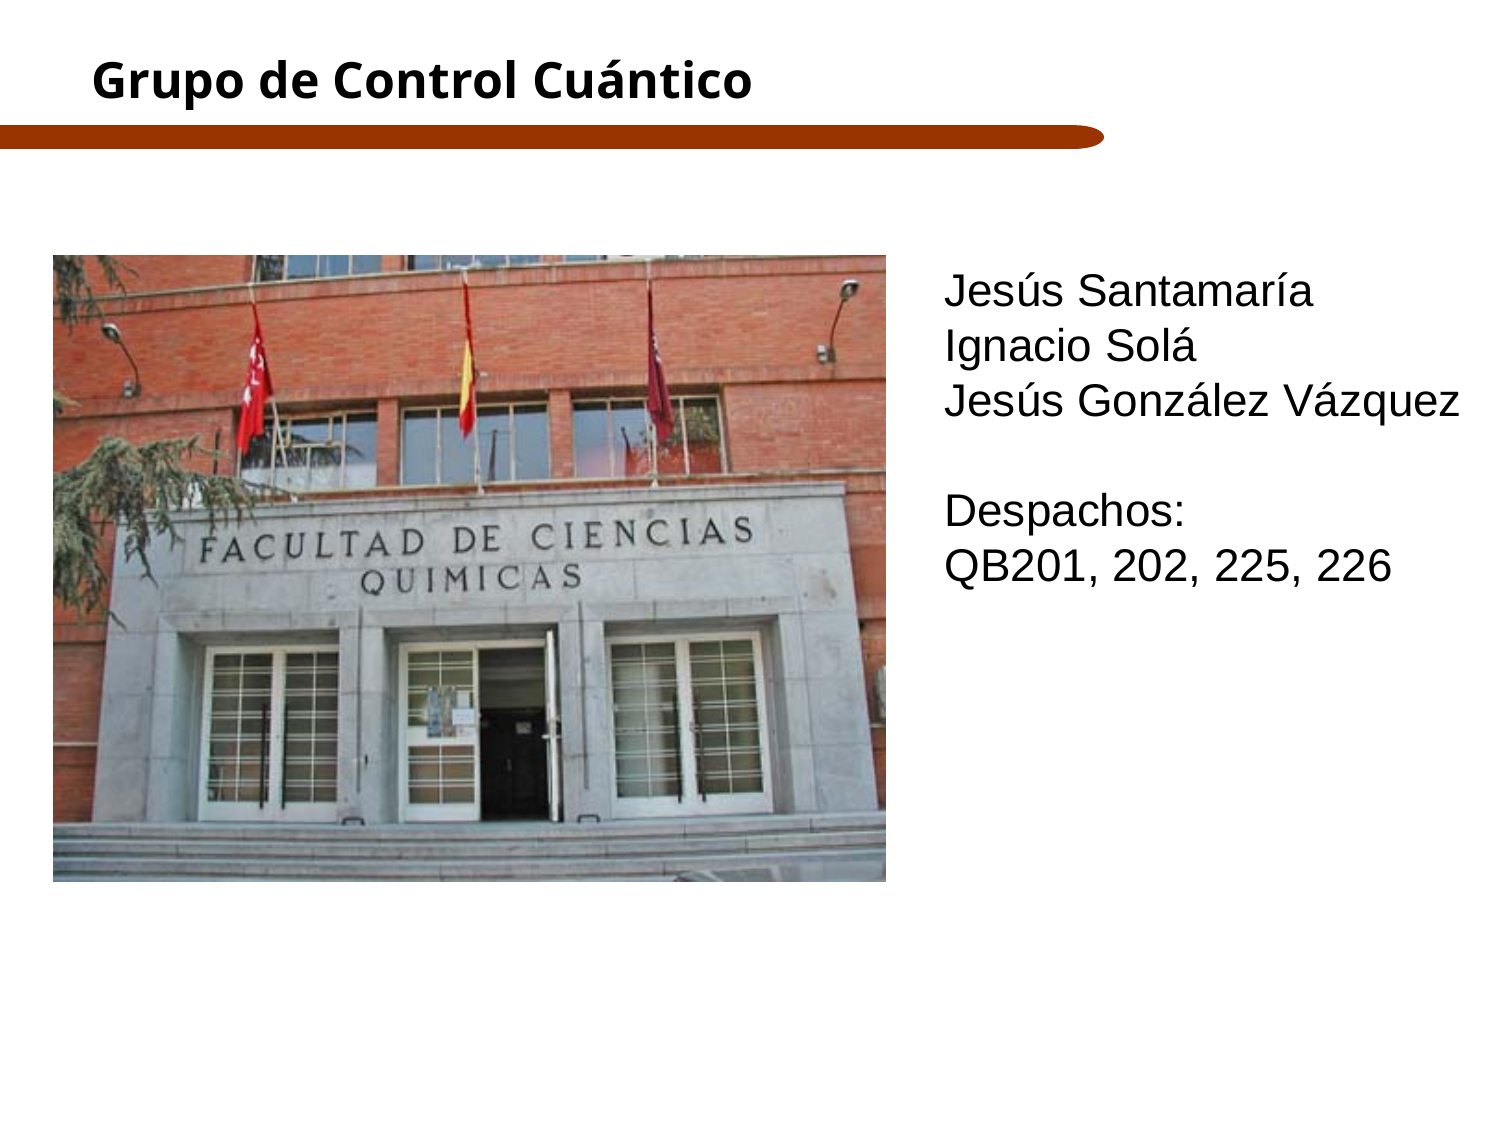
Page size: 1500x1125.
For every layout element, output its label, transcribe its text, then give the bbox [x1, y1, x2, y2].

text_box Grupo de Control Cuántico [76, 7, 1427, 149]
text_box Jesús Santamaría Ignacio Solá Jesús González Vázquez Despachos: QB201, 202, 225, 226 [929, 253, 1500, 599]
picture [53, 255, 886, 882]
